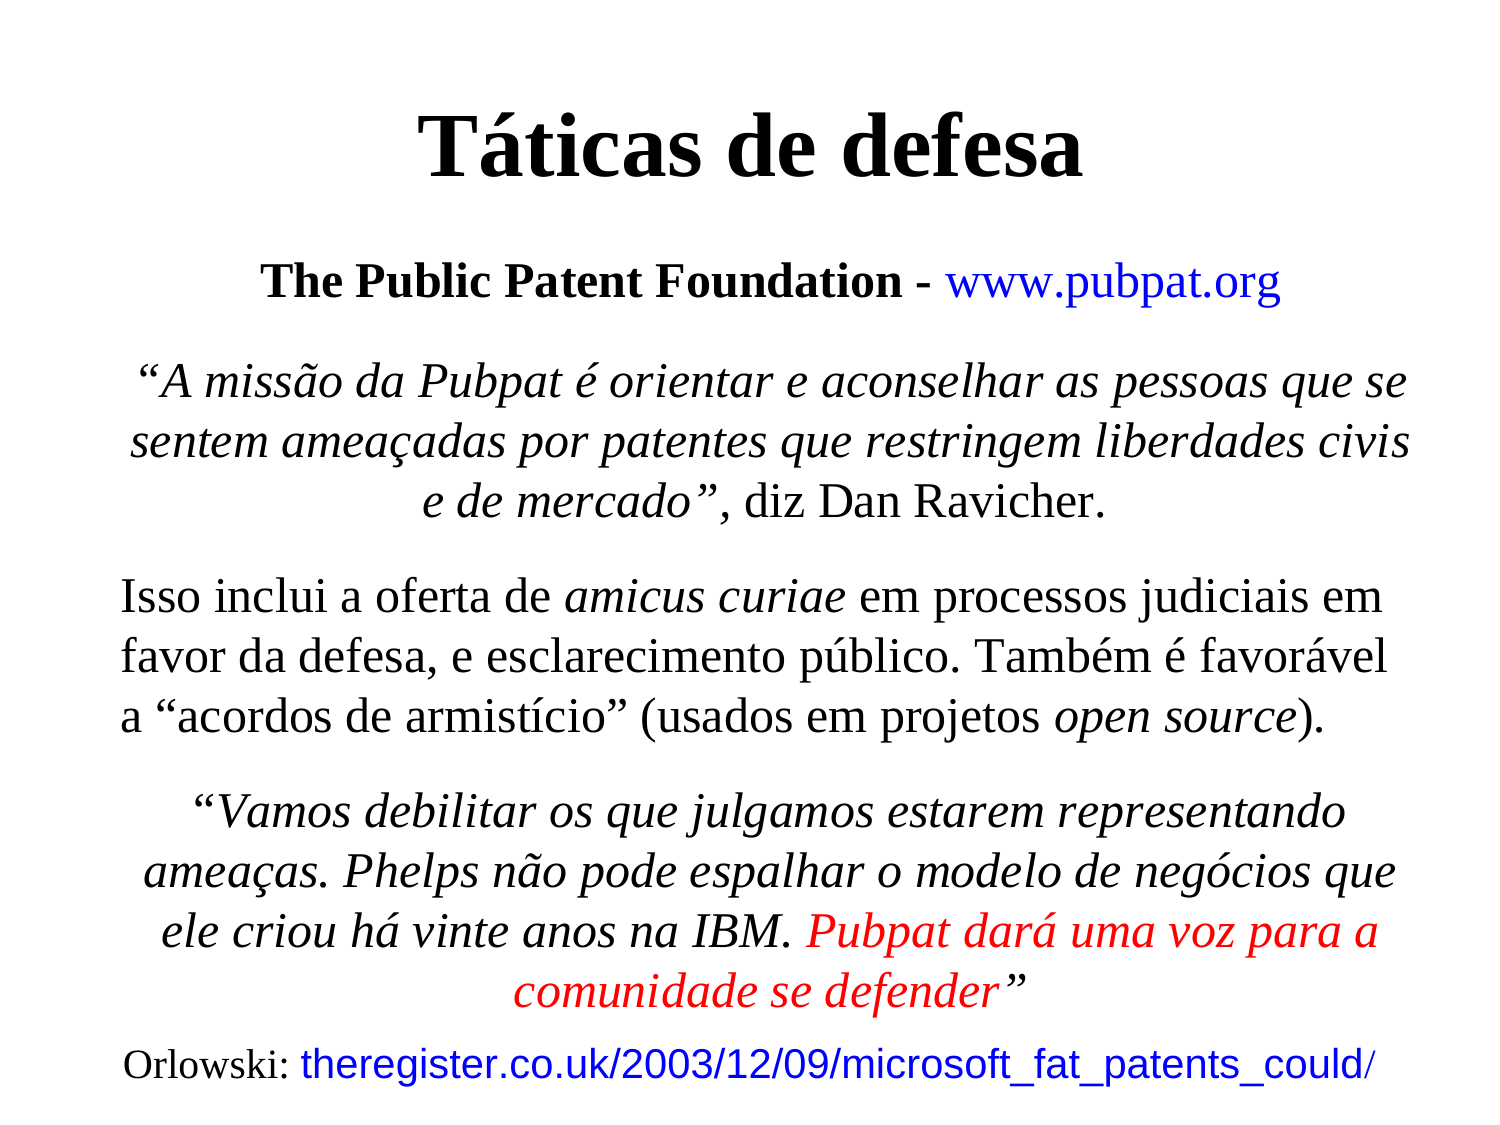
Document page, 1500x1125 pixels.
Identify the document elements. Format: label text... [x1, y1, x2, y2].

text_box The Public Patent Foundation - www.pubpat.org “A missão da Pubpat é orientar e aconselhar as pessoas que se sentem ameaçadas por patentes que restringem liberdades civis e de mercado”, diz Dan Ravicher. Isso inclui a oferta de amicus curiae em processos judiciais em favor da defesa, e esclarecimento público. Também é favorável a “acordos de armistício” (usados em projetos open source). “Vamos debilitar os que julgamos estarem representando ameaças. Phelps não pode espalhar o modelo de negócios que ele criou há vinte anos na IBM. Pubpat dará uma voz para a comunidade se defender” [120, 252, 1421, 985]
title Táticas de defesa [87, 62, 1416, 223]
text_box Orlowski: theregister.co.uk/2003/12/09/microsoft_fat_patents_could/ [65, 1030, 1446, 1088]
